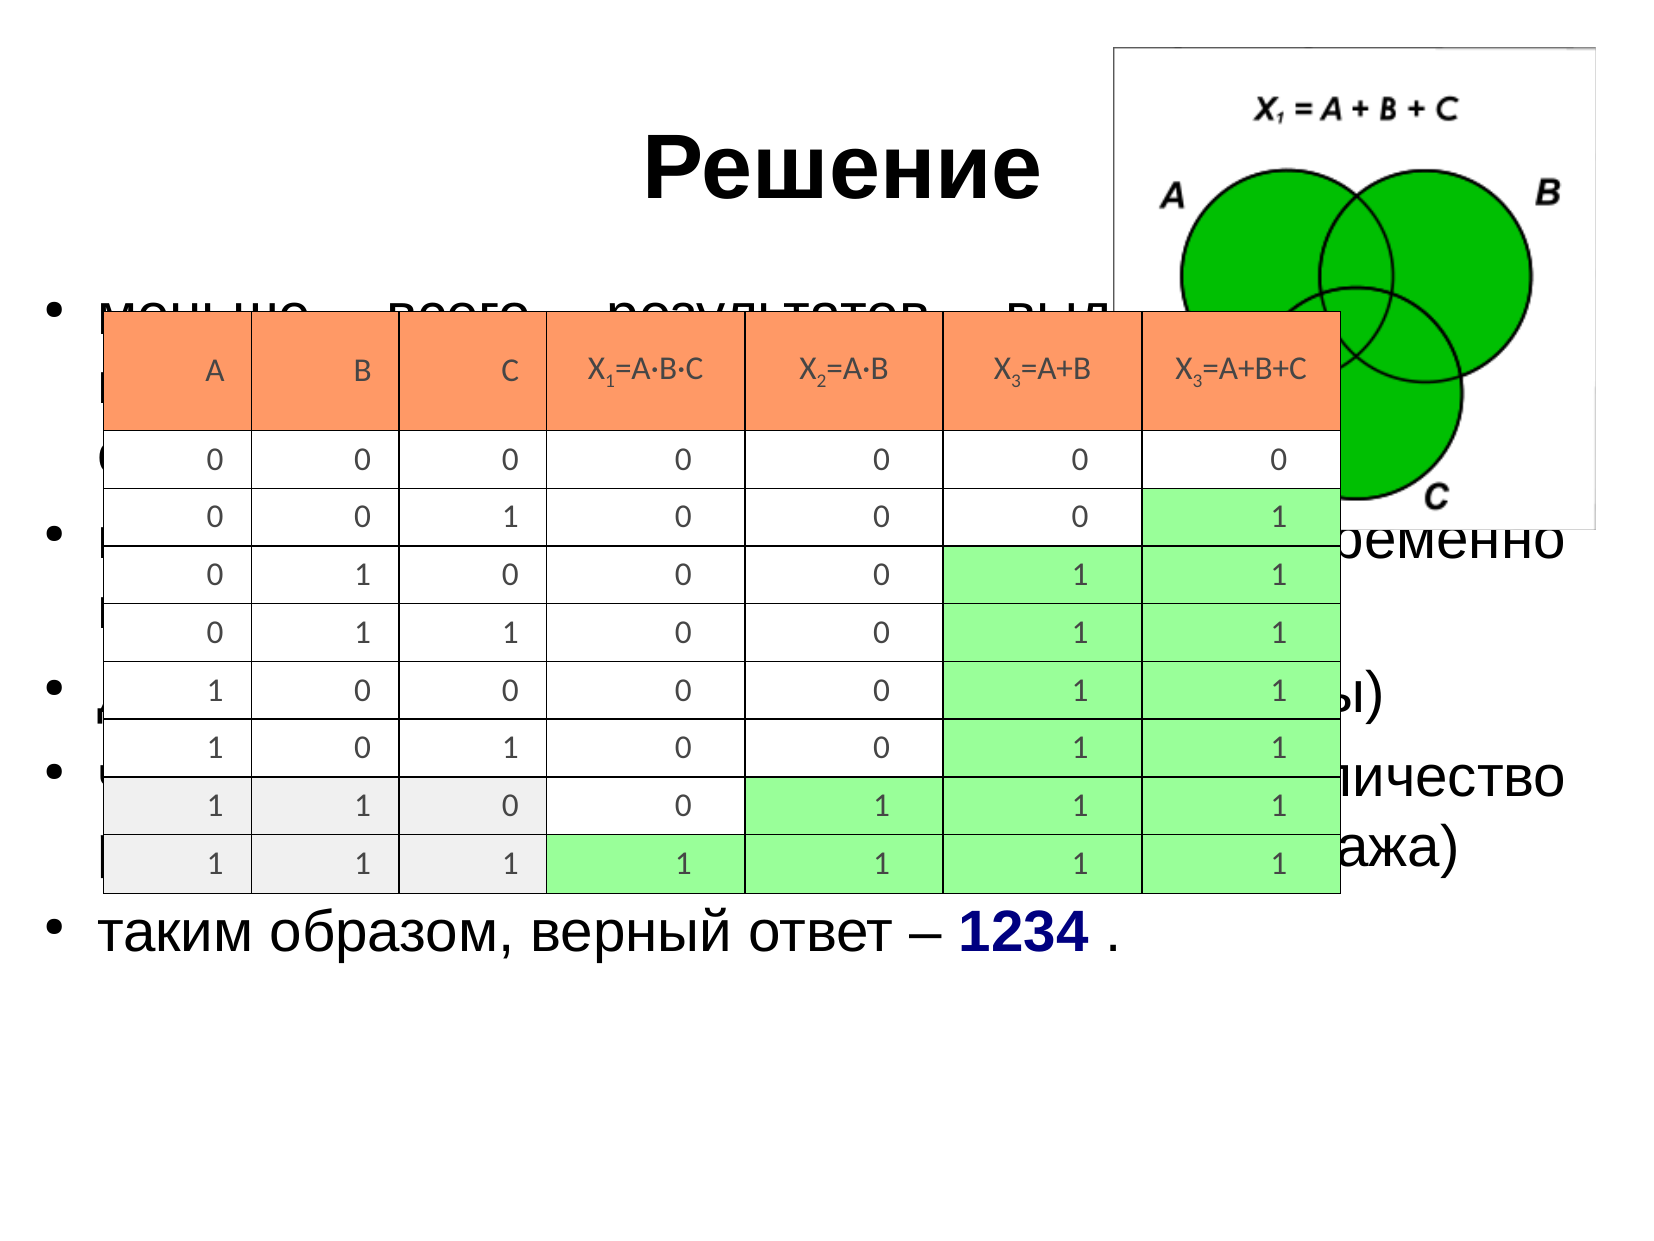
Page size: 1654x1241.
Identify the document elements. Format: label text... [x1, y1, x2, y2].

table_cell 0 [400, 662, 546, 718]
table_cell 0 [104, 489, 251, 545]
table_cell 0 [400, 431, 546, 488]
table_cell 0 [252, 489, 398, 545]
table_cell 0 [547, 604, 744, 661]
table_cell 0 [547, 720, 744, 776]
table_cell 0 [252, 720, 398, 776]
table_cell 1 [104, 835, 251, 893]
table_cell 1 [400, 489, 546, 545]
table_cell 0 [746, 720, 942, 776]
table_cell 1 [252, 604, 398, 661]
table_cell 1 [1143, 547, 1340, 603]
table_header A [104, 312, 251, 430]
table_cell 1 [1143, 778, 1340, 834]
table_cell 0 [547, 547, 744, 603]
table_cell 1 [252, 547, 398, 603]
table_cell 1 [252, 835, 398, 893]
table_cell 1 [400, 604, 546, 661]
table_cell 1 [400, 720, 546, 776]
table_cell 1 [944, 778, 1141, 834]
table_cell 0 [547, 778, 744, 834]
table_cell 0 [547, 489, 744, 545]
table_cell 0 [400, 778, 546, 834]
table_cell 0 [746, 489, 942, 545]
table_cell 1 [400, 835, 546, 893]
table_cell 0 [547, 431, 744, 488]
table_cell 1 [944, 662, 1141, 718]
table_header B [252, 312, 398, 430]
chart [1113, 47, 1596, 530]
table_cell 0 [944, 489, 1141, 545]
table_cell 1 [944, 604, 1141, 661]
table_cell 0 [252, 431, 398, 488]
table_cell 0 [252, 662, 398, 718]
table_cell 0 [104, 431, 251, 488]
table_cell 0 [746, 662, 942, 718]
table_cell 1 [252, 778, 398, 834]
list меньше всего результатов выдаст запрос с наибольшими ограничениями – первый (нужны одновременно принтеры, сканеры и продажа) на втором месте – второй запрос (одновременно принтеры и сканеры) далее – третий запрос (принтеры или сканеры) четвертый запрос дает наибольшее количество результатов (принтеры или сканеры или продажа) таким образом, верный ответ – 1234 . [11, 268, 1583, 1099]
table_header X3=A+B [944, 312, 1141, 430]
table_header X1=A·B·C [547, 312, 744, 430]
table_cell 1 [746, 778, 942, 834]
table_cell 1 [104, 720, 251, 776]
table_cell 1 [1143, 720, 1340, 776]
table_cell 1 [944, 720, 1141, 776]
table_cell 0 [547, 662, 744, 718]
table_cell 0 [746, 604, 942, 661]
table_cell 0 [400, 547, 546, 603]
table_cell 0 [104, 604, 251, 661]
table_cell 1 [547, 835, 744, 893]
table_cell 1 [104, 778, 251, 834]
table_cell 1 [1143, 835, 1340, 893]
table_cell 0 [104, 547, 251, 603]
table_cell 1 [1143, 662, 1340, 718]
table_header C [400, 312, 546, 430]
table_cell 1 [746, 835, 942, 893]
table_header X3=A+B+C [1143, 312, 1340, 430]
table_cell 0 [746, 547, 942, 603]
table_cell 0 [746, 431, 942, 488]
table_cell 1 [1143, 489, 1340, 545]
table_header X2=A·B [746, 312, 942, 430]
table_cell 1 [1143, 604, 1340, 661]
table_cell 1 [944, 547, 1141, 603]
table_cell 0 [944, 431, 1141, 488]
table_cell 0 [1143, 431, 1340, 488]
table_cell 1 [104, 662, 251, 718]
table_cell 1 [944, 835, 1141, 893]
title Решение [82, 68, 1113, 256]
